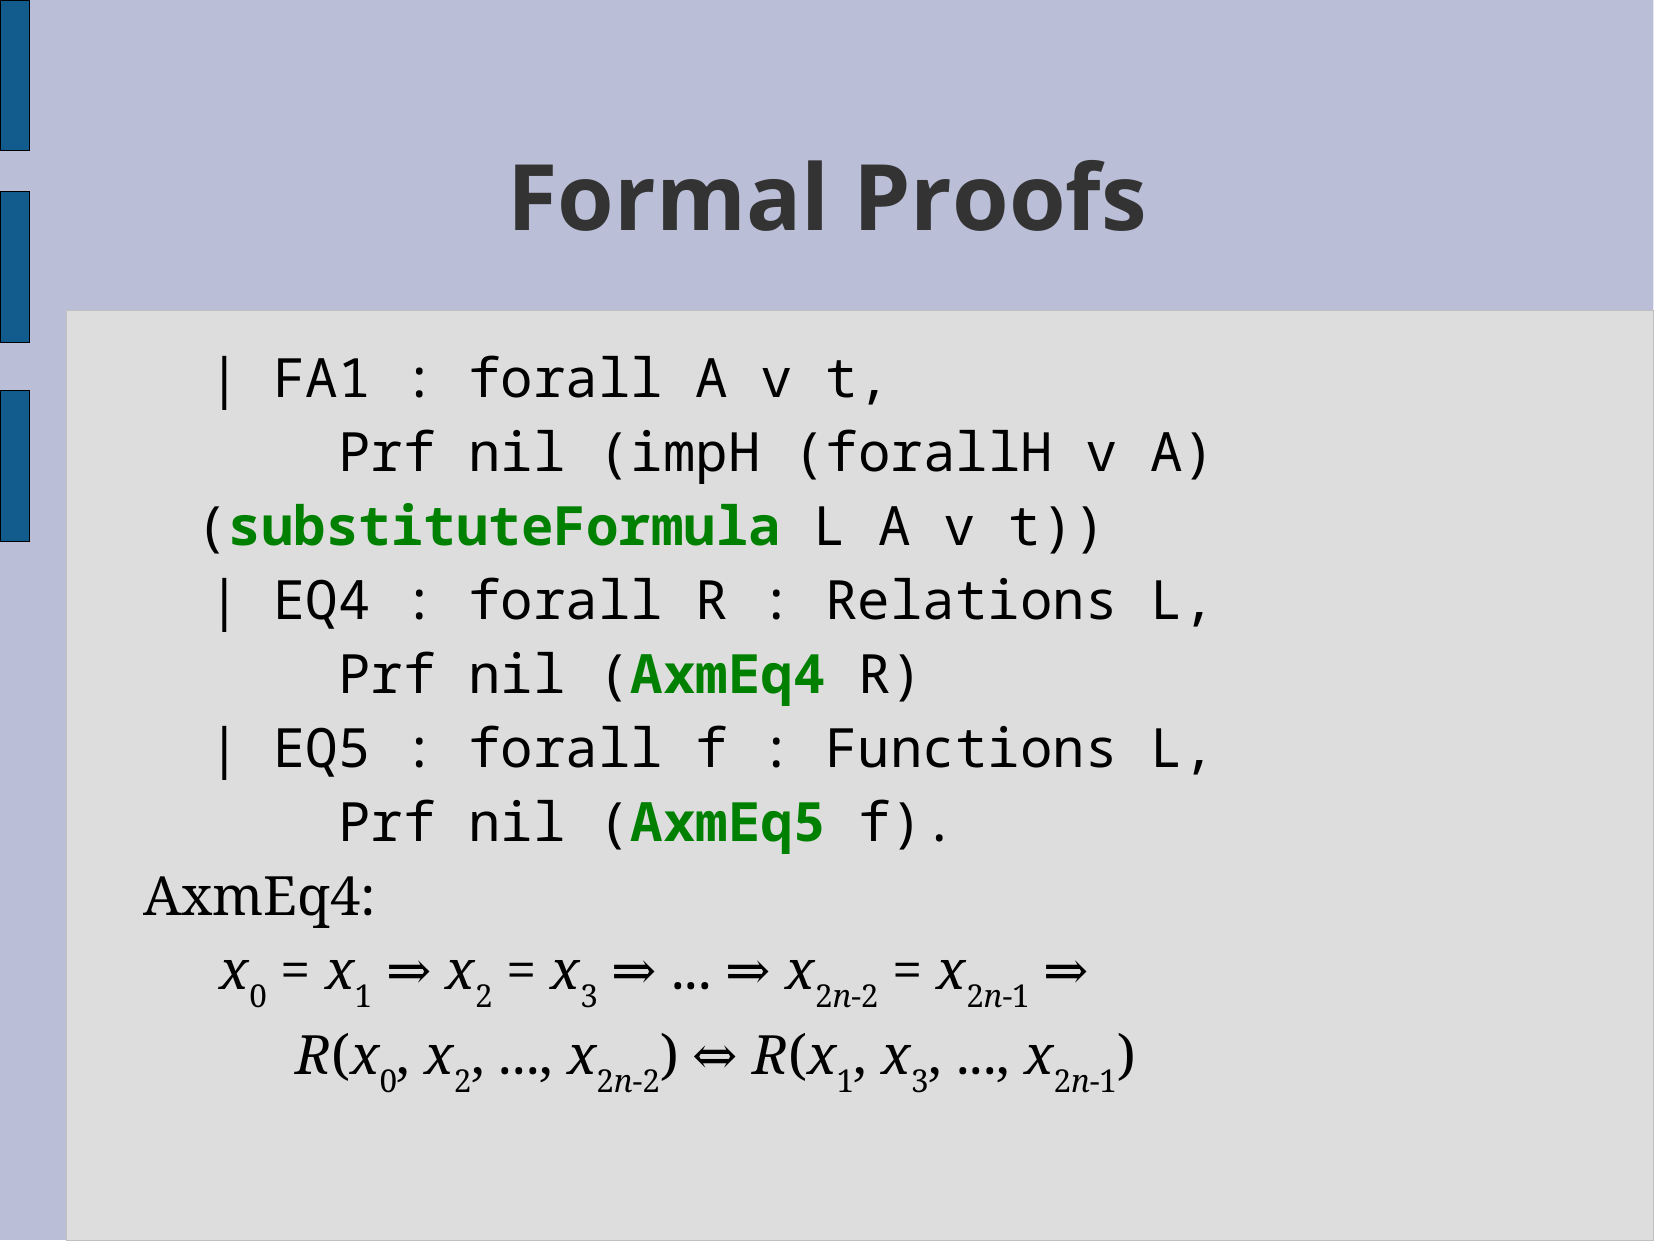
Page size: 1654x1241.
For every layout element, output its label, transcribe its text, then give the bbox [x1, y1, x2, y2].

title Formal Proofs [121, 91, 1534, 299]
list | FA1 : forall A v t, Prf nil (impH (forallH v A) (substituteFormula L A v t)) | EQ4 : forall R : Relations L, Prf nil (AxmEq4 R) | EQ5 : forall f : Functions L, Prf nil (AxmEq5 f). AxmEq4: x0 = x1 ⇒ x2 = x3 ⇒ ... ⇒ x2n-2 = x2n-1 ⇒ R(x0, x2, ..., x2n-2) ⇔ R(x1, x3, ..., x2n-1) [125, 339, 1538, 976]
